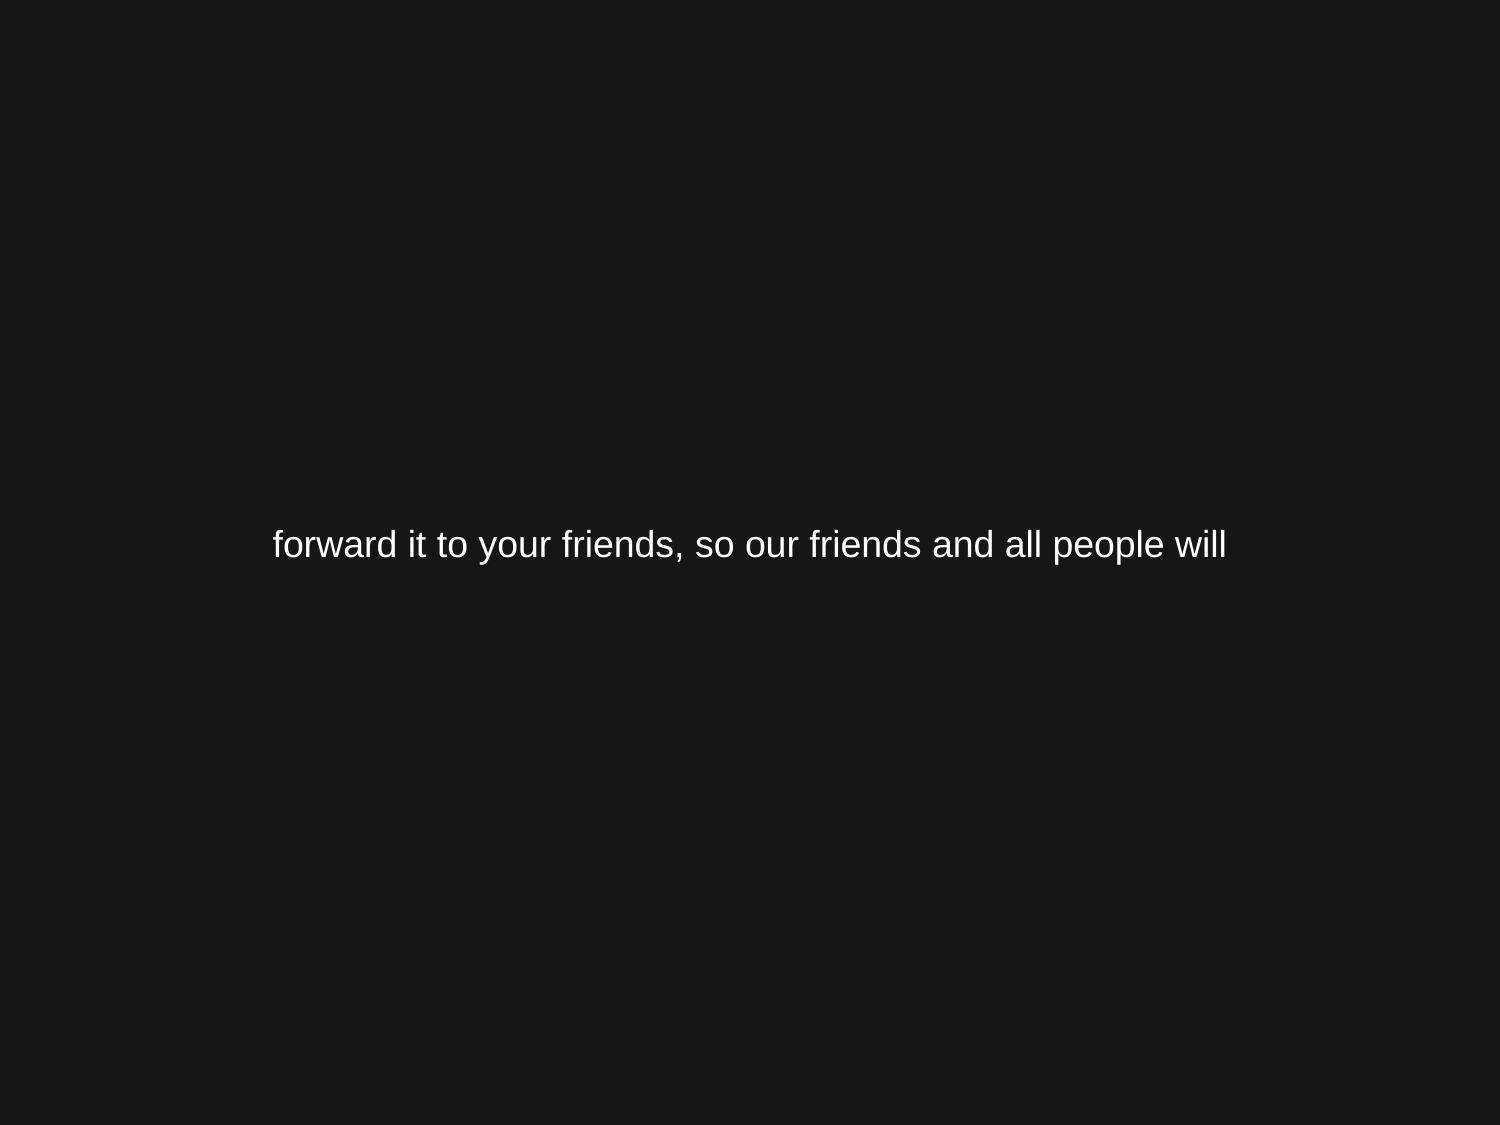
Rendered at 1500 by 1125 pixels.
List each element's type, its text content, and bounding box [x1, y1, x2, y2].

text_box forward it to your friends, so our friends and all people will [0, 512, 1500, 573]
